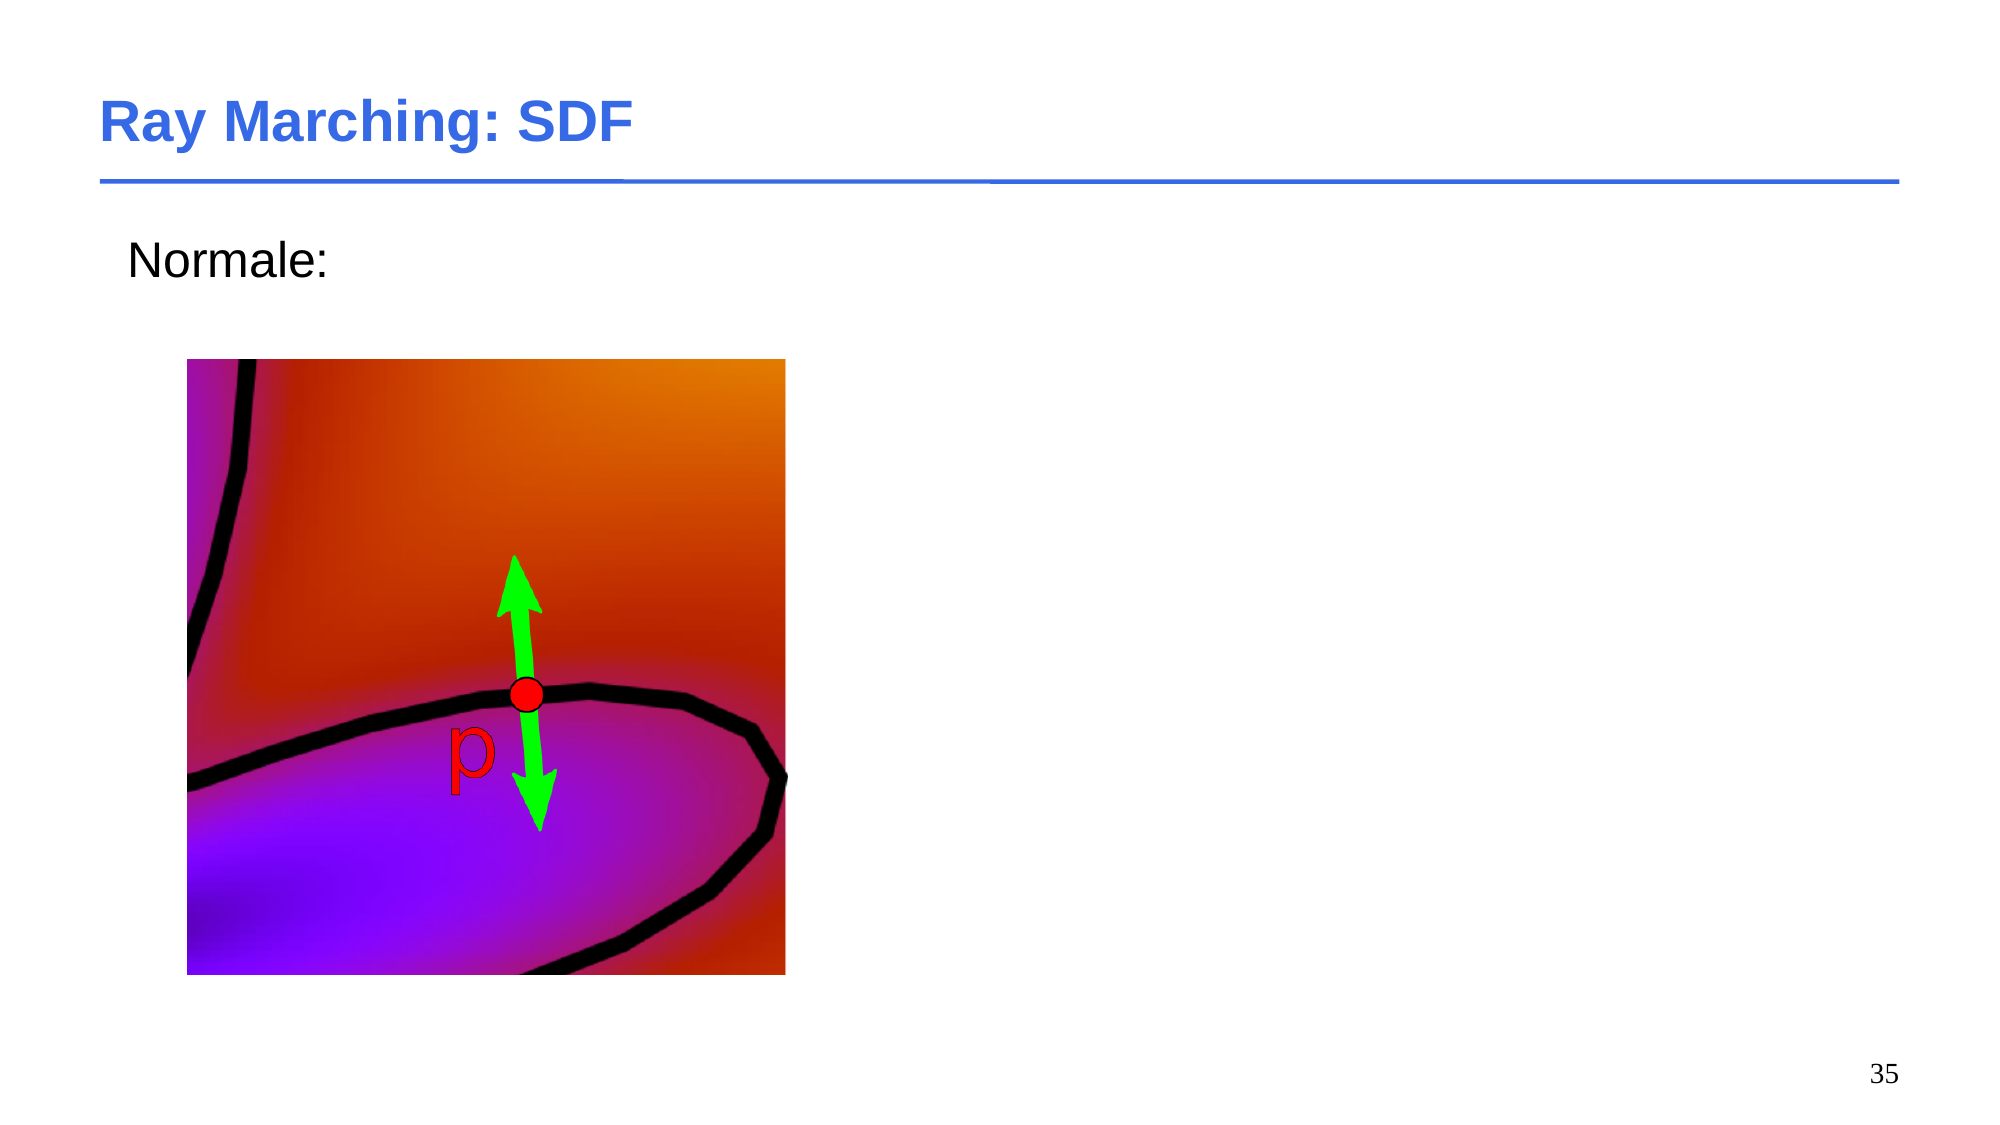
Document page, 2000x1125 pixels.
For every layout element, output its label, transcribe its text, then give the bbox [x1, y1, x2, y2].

title Ray Marching: SDF [99, 27, 1900, 215]
picture [187, 359, 788, 976]
text_box Normale: [112, 224, 826, 601]
